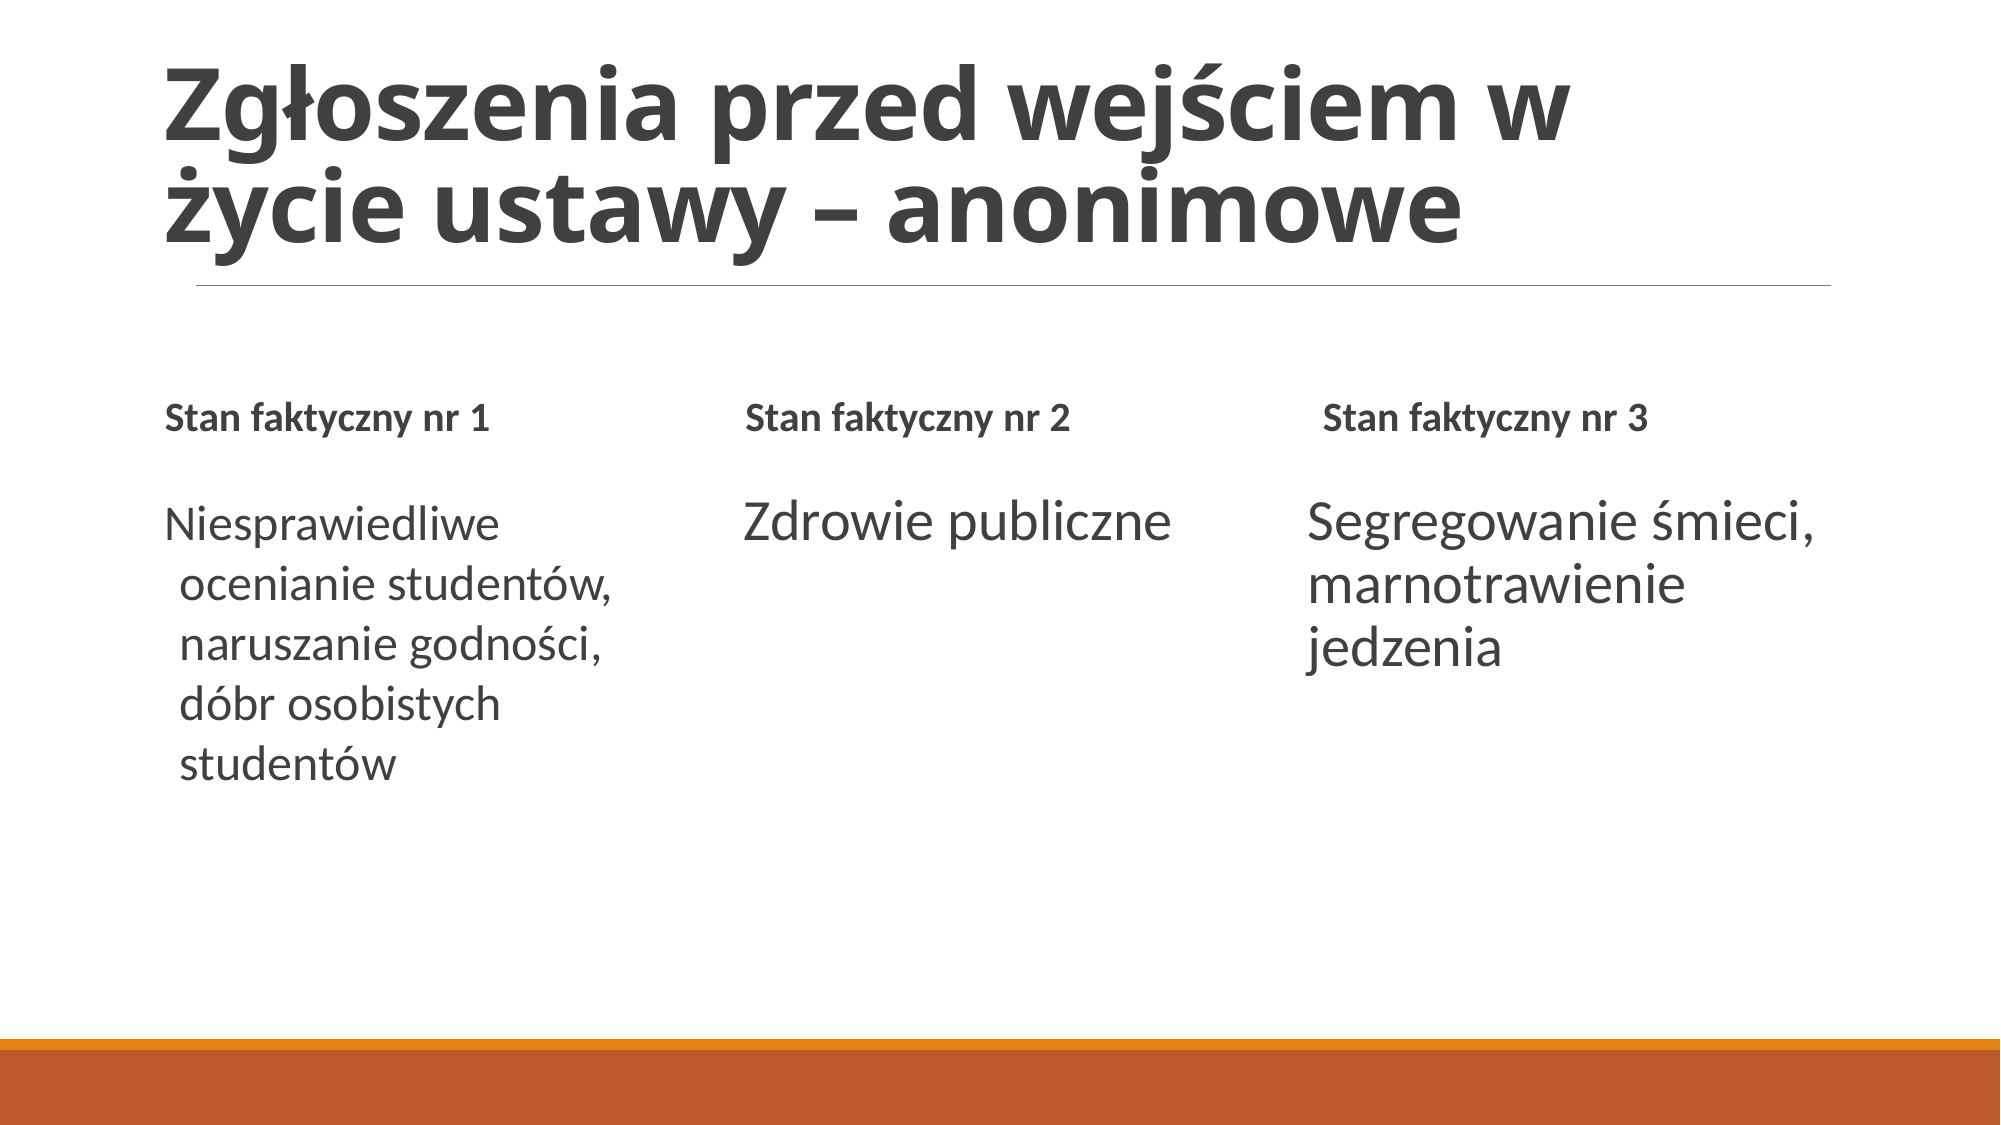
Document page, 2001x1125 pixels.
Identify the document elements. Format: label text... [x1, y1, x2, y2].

list Zdrowie publiczne [728, 482, 1271, 951]
list Stan faktyczny nr 3 [1307, 388, 1851, 482]
list Segregowanie śmieci, marnotrawienie jedzenia [1307, 482, 1851, 951]
list Niesprawiedliwe ocenianie studentów, naruszanie godności, dóbr osobistych studentów [149, 483, 692, 951]
list Stan faktyczny nr 2 [730, 388, 1271, 482]
title Zgłoszenia przed wejściem w życie ustawy – anonimowe [149, 38, 1851, 271]
list Stan faktyczny nr 1 [149, 388, 692, 483]
